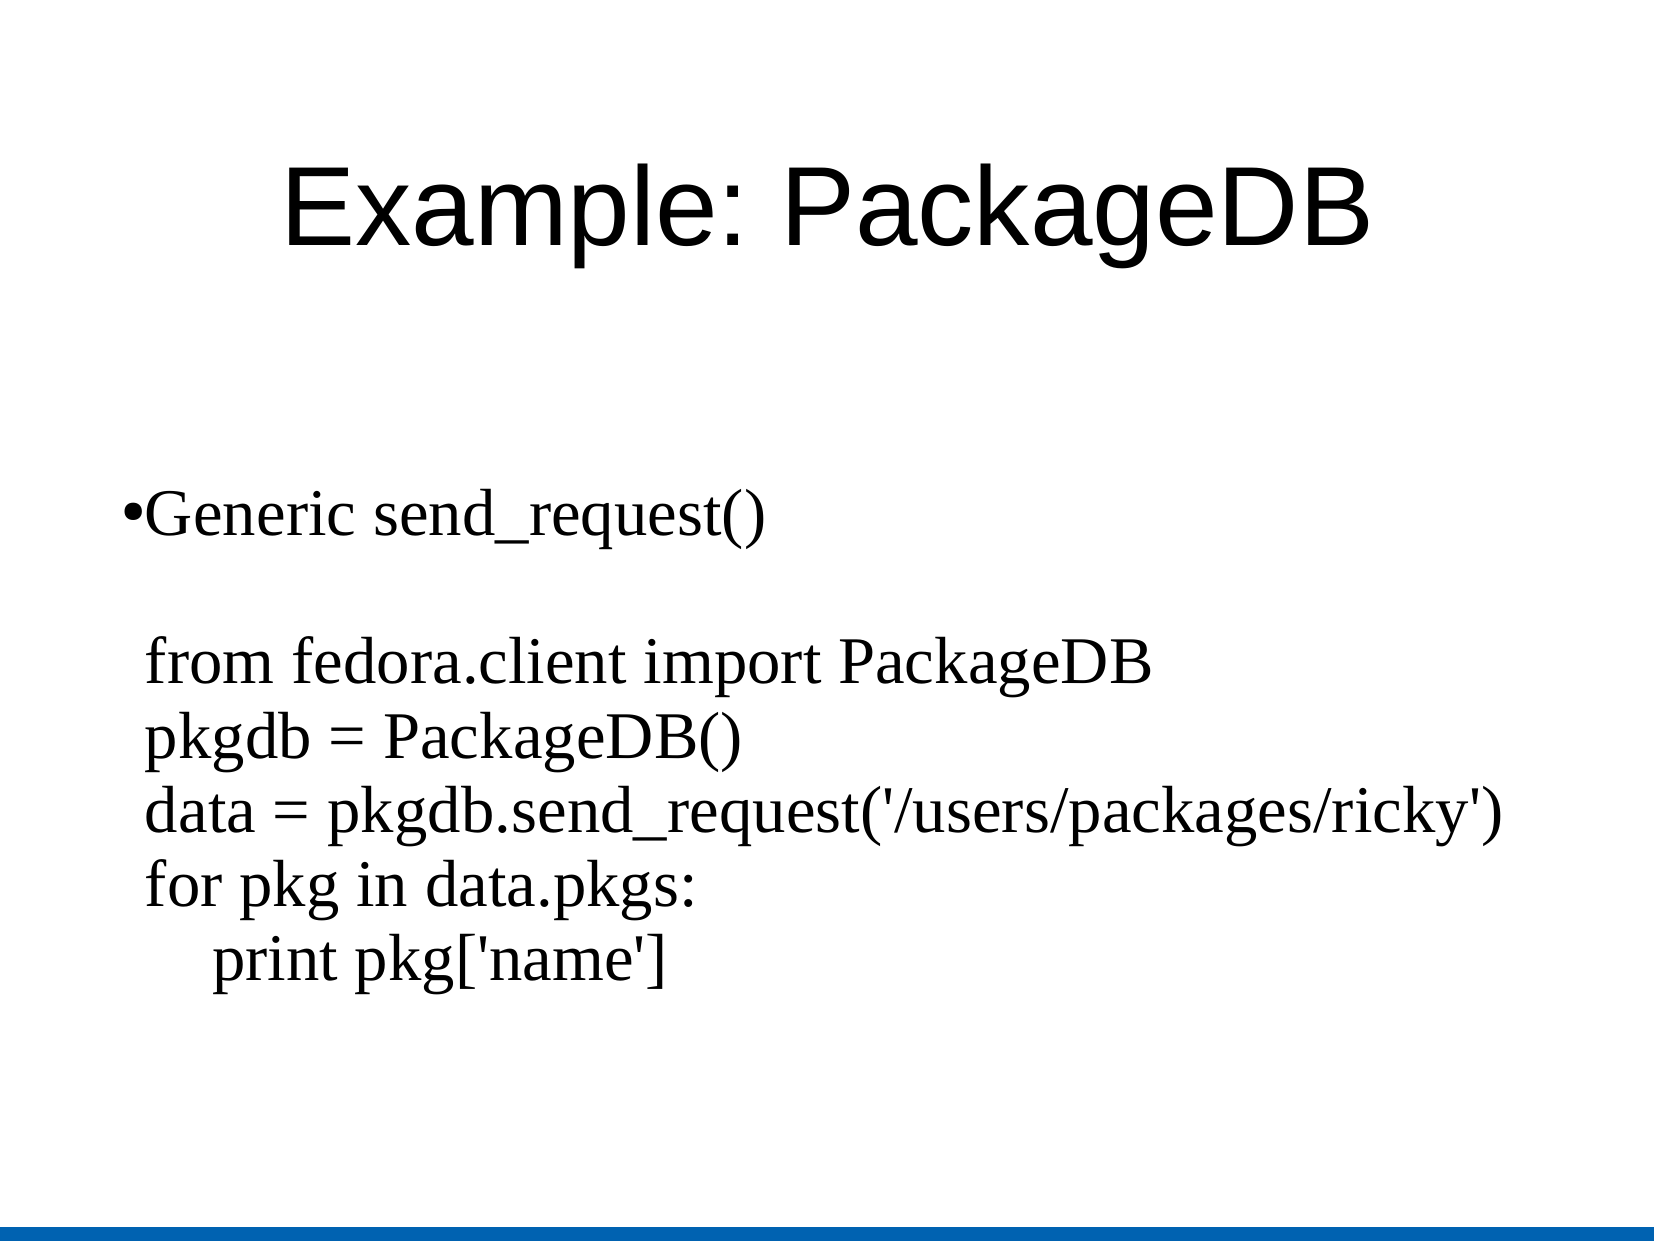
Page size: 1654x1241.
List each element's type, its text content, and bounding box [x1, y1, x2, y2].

subtitle Generic send_request() from fedora.client import PackageDB pkgdb = PackageDB() data = pkgdb.send_request('/users/packages/ricky') for pkg in data.pkgs: print pkg['name'] [121, 344, 1533, 1127]
title Example: PackageDB [121, 102, 1533, 311]
